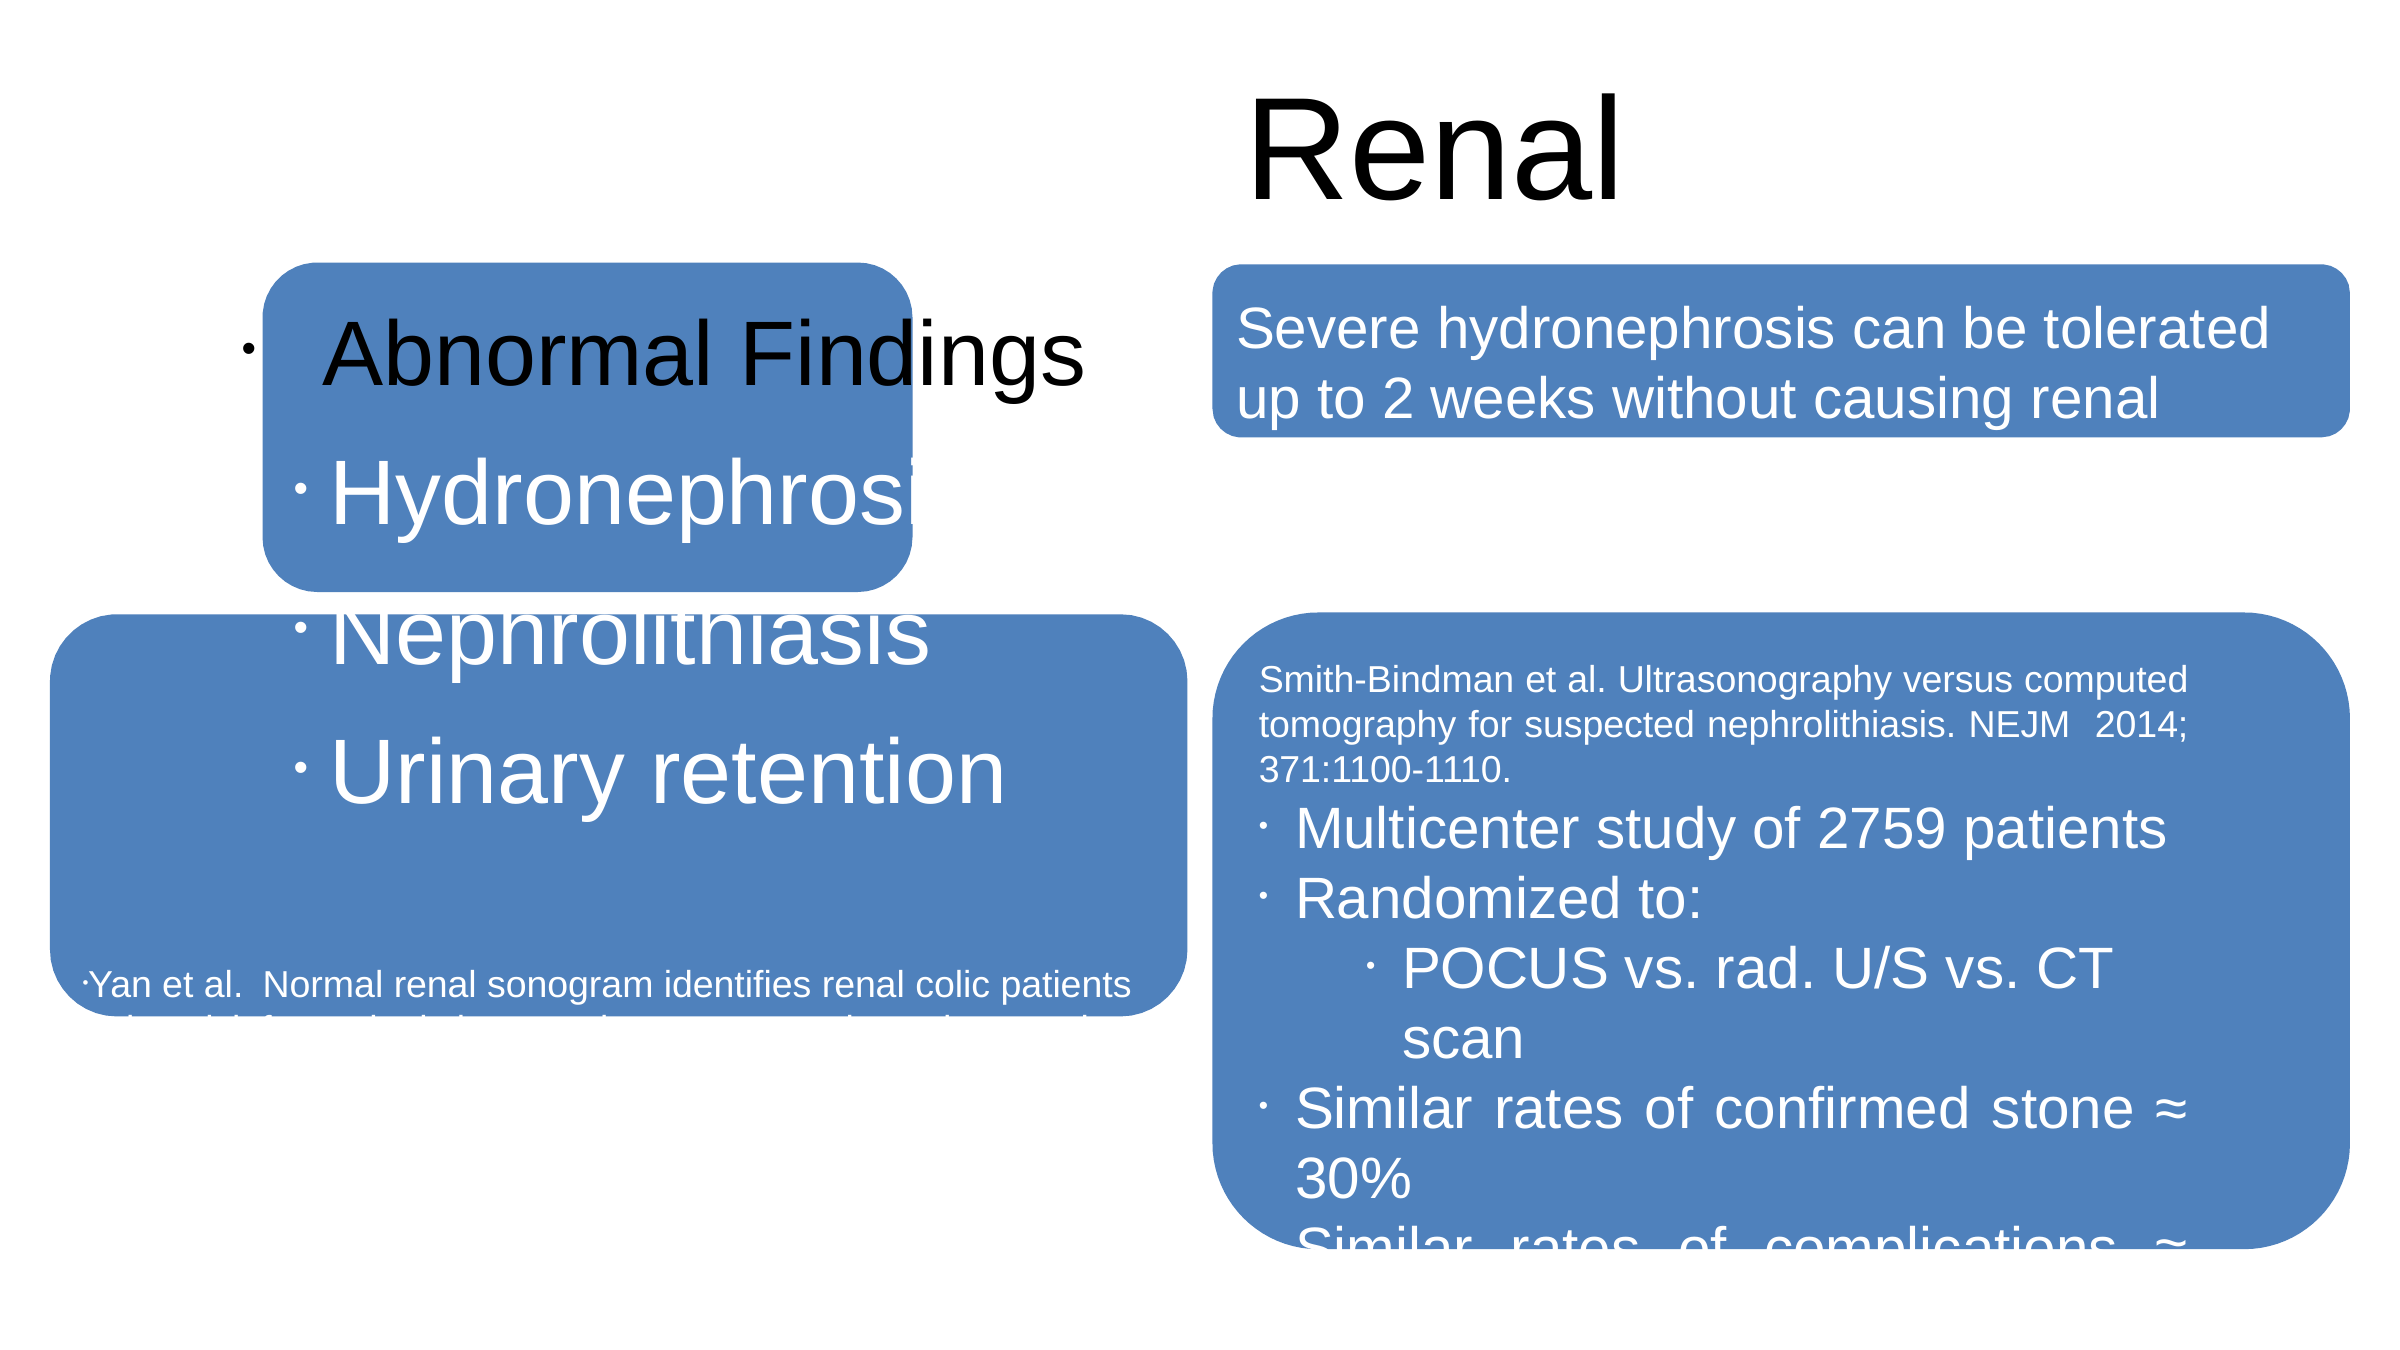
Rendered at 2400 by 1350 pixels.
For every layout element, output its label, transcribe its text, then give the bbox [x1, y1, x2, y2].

list Abnormal Findings Hydronephrosis Nephrolithiasis Urinary retention Yan et al. Normal renal sonogram identifies renal colic patients at low risk for urologic intervention: a prospective cohort study. CJEM 2015;17:38-45. 610 patients 30% had “normal” scan None required urologic intervention [82, 293, 1140, 1350]
text_box [49, 624, 82, 1007]
text_box [1140, 617, 1188, 1014]
text_box [1212, 612, 2350, 1234]
text_box [1212, 264, 2350, 438]
text_box Severe hydronephrosis can be tolerated up to 2 weeks without causing renal injury [1233, 289, 2319, 500]
title Renal [120, 54, 2280, 280]
text_box Smith-Bindman et al. Ultrasonography versus computed tomography for suspected nephrolithiasis. NEJM 2014; 371:1100-1110. Multicenter study of 2759 patients Randomized to: POCUS vs. rad. U/S vs. CT scan Similar rates of confirmed stone ≈ 30% Similar rates of complications ≈ 0.4% Less cumulative radiation with US [1256, 655, 2299, 1350]
text_box [268, 262, 907, 293]
